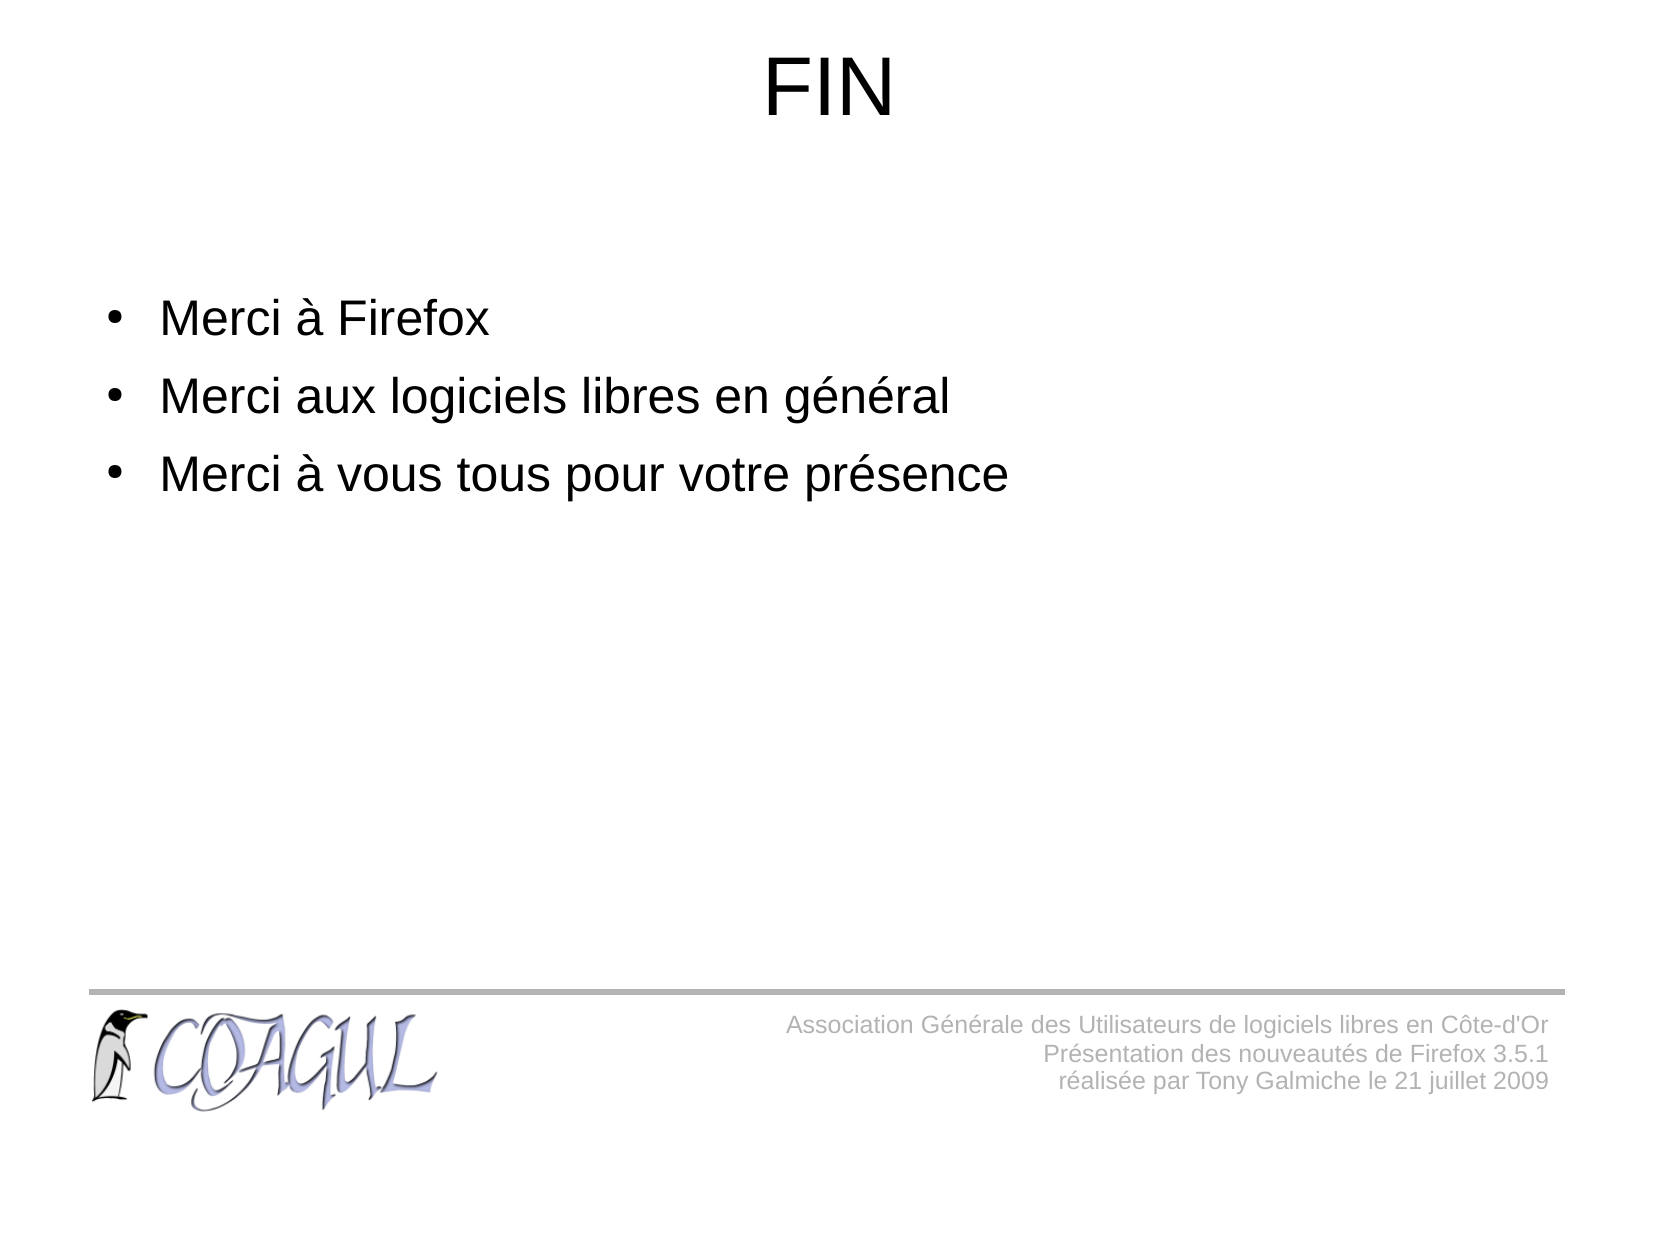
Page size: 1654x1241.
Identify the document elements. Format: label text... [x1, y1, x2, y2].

list Merci à Firefox Merci aux logiciels libres en général Merci à vous tous pour votre présence [88, 290, 1571, 901]
title FIN [88, 25, 1571, 148]
picture [88, 1006, 443, 1117]
